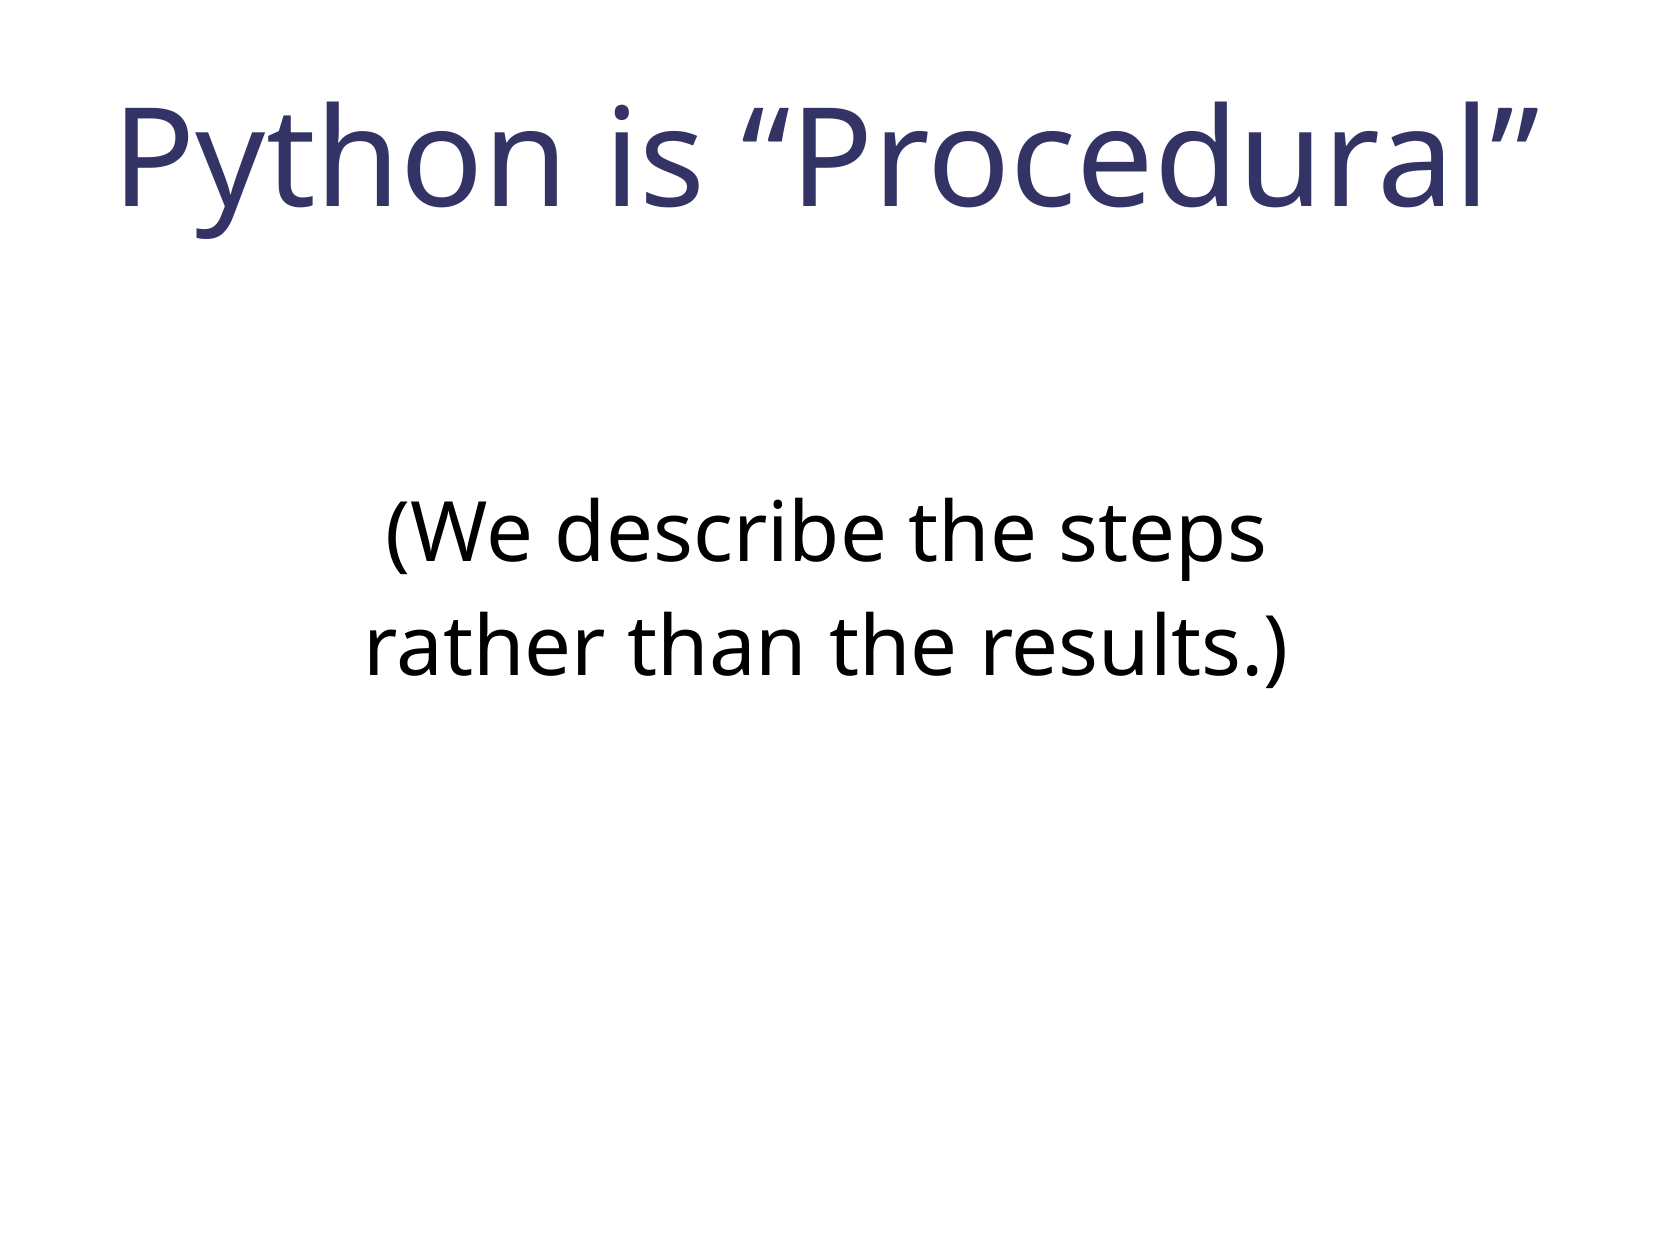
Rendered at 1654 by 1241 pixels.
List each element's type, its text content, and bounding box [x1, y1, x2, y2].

subtitle (We describe the steps rather than the results.) [82, 472, 1571, 1094]
title Python is “Procedural” [0, 56, 1654, 250]
